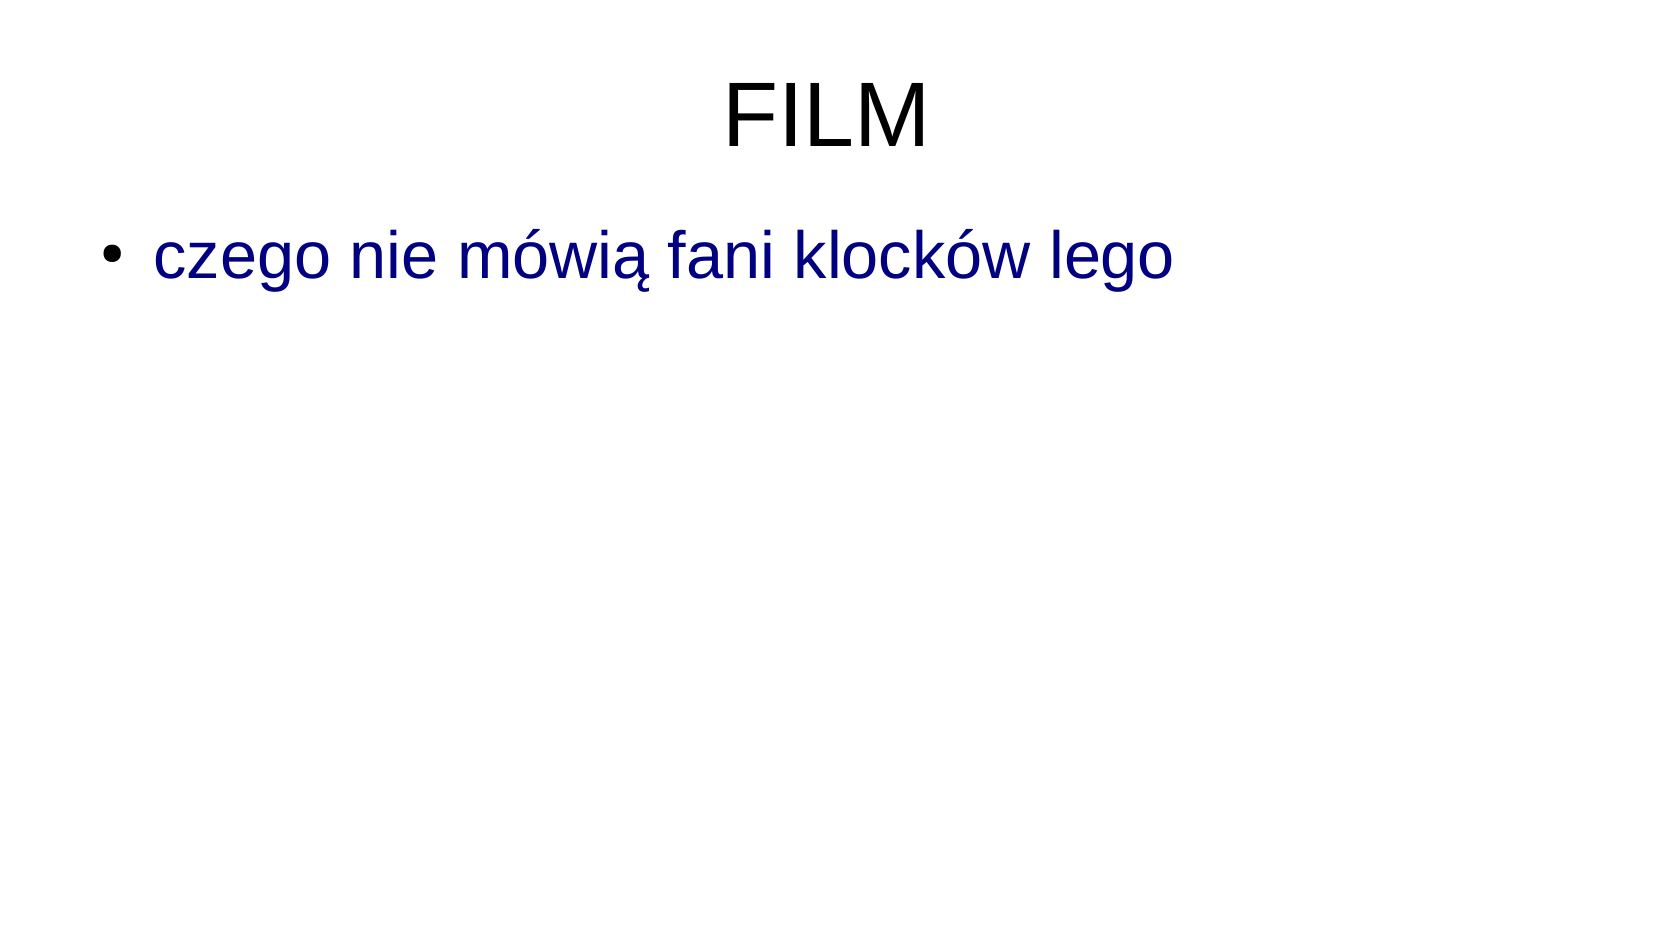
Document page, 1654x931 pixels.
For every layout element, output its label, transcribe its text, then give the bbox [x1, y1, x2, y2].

list czego nie mówią fani klocków lego [82, 217, 1571, 758]
title FILM [82, 37, 1571, 193]
